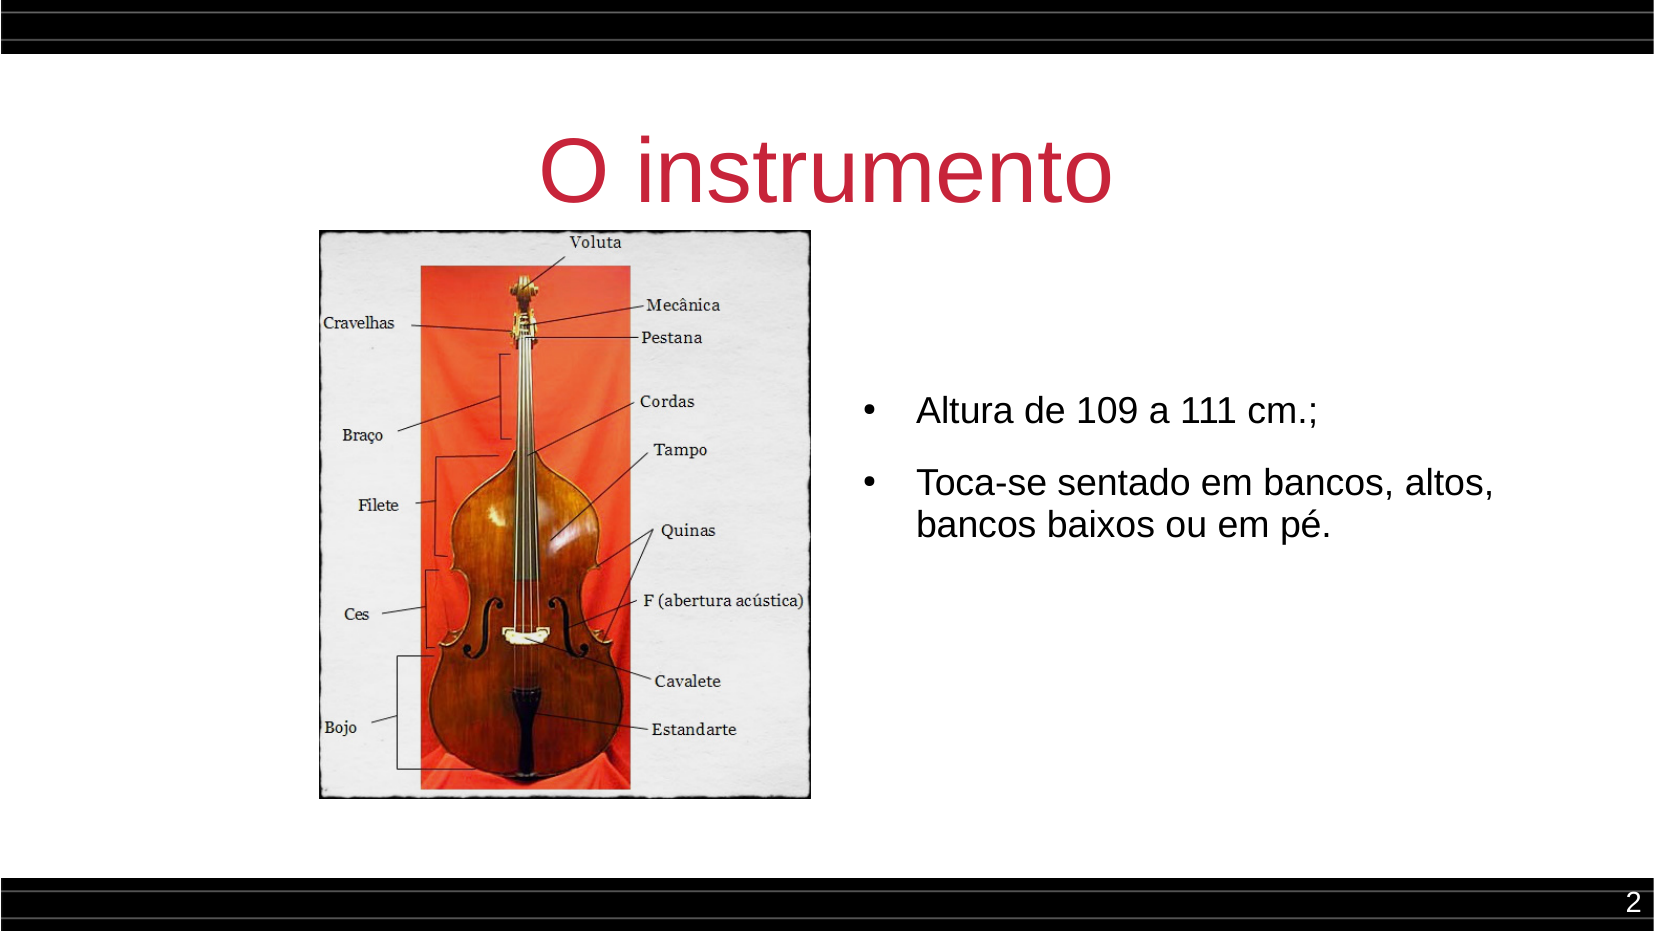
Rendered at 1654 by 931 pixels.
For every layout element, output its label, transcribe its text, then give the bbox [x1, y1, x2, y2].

picture [319, 230, 811, 799]
title O instrumento [82, 92, 1571, 249]
list Altura de 109 a 111 cm.; Toca-se sentado em bancos, altos, bancos baixos ou em pé. [845, 389, 1572, 562]
picture [1, 878, 1654, 931]
picture [1, 0, 1654, 54]
